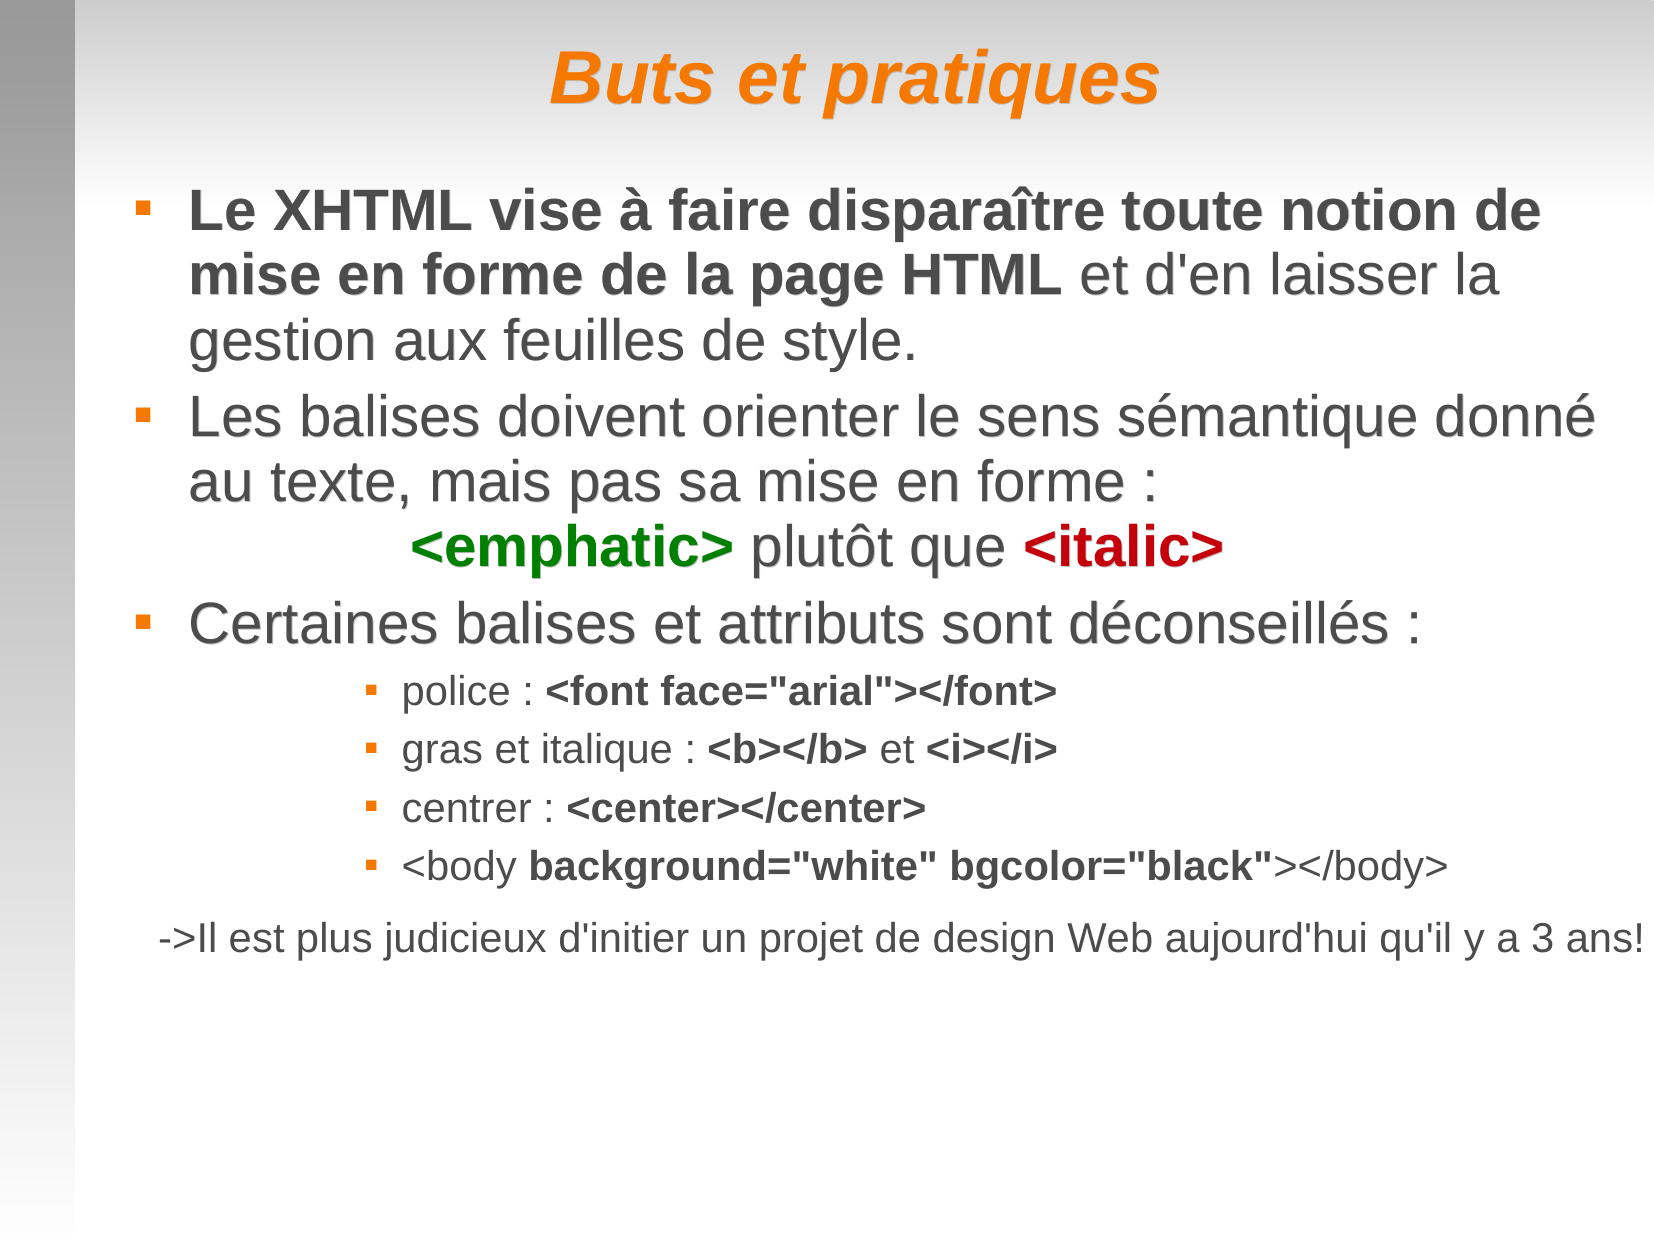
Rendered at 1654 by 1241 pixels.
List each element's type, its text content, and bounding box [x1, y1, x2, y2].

list Le XHTML vise à faire disparaître toute notion de mise en forme de la page HTML et d'en laisser la gestion aux feuilles de style. Les balises doivent orienter le sens sémantique donné au texte, mais pas sa mise en forme : <emphatic> plutôt que <italic> Certaines balises et attributs sont déconseillés : police : <font face="arial"></font> gras et italique : <b></b> et <i></i> centrer : <center></center> <body background="white" bgcolor="black"></body> ->Il est plus judicieux d'initier un projet de design Web aujourd'hui qu'il y a 3 ans! [118, 177, 1654, 1108]
title Buts et pratiques [58, 7, 1654, 148]
